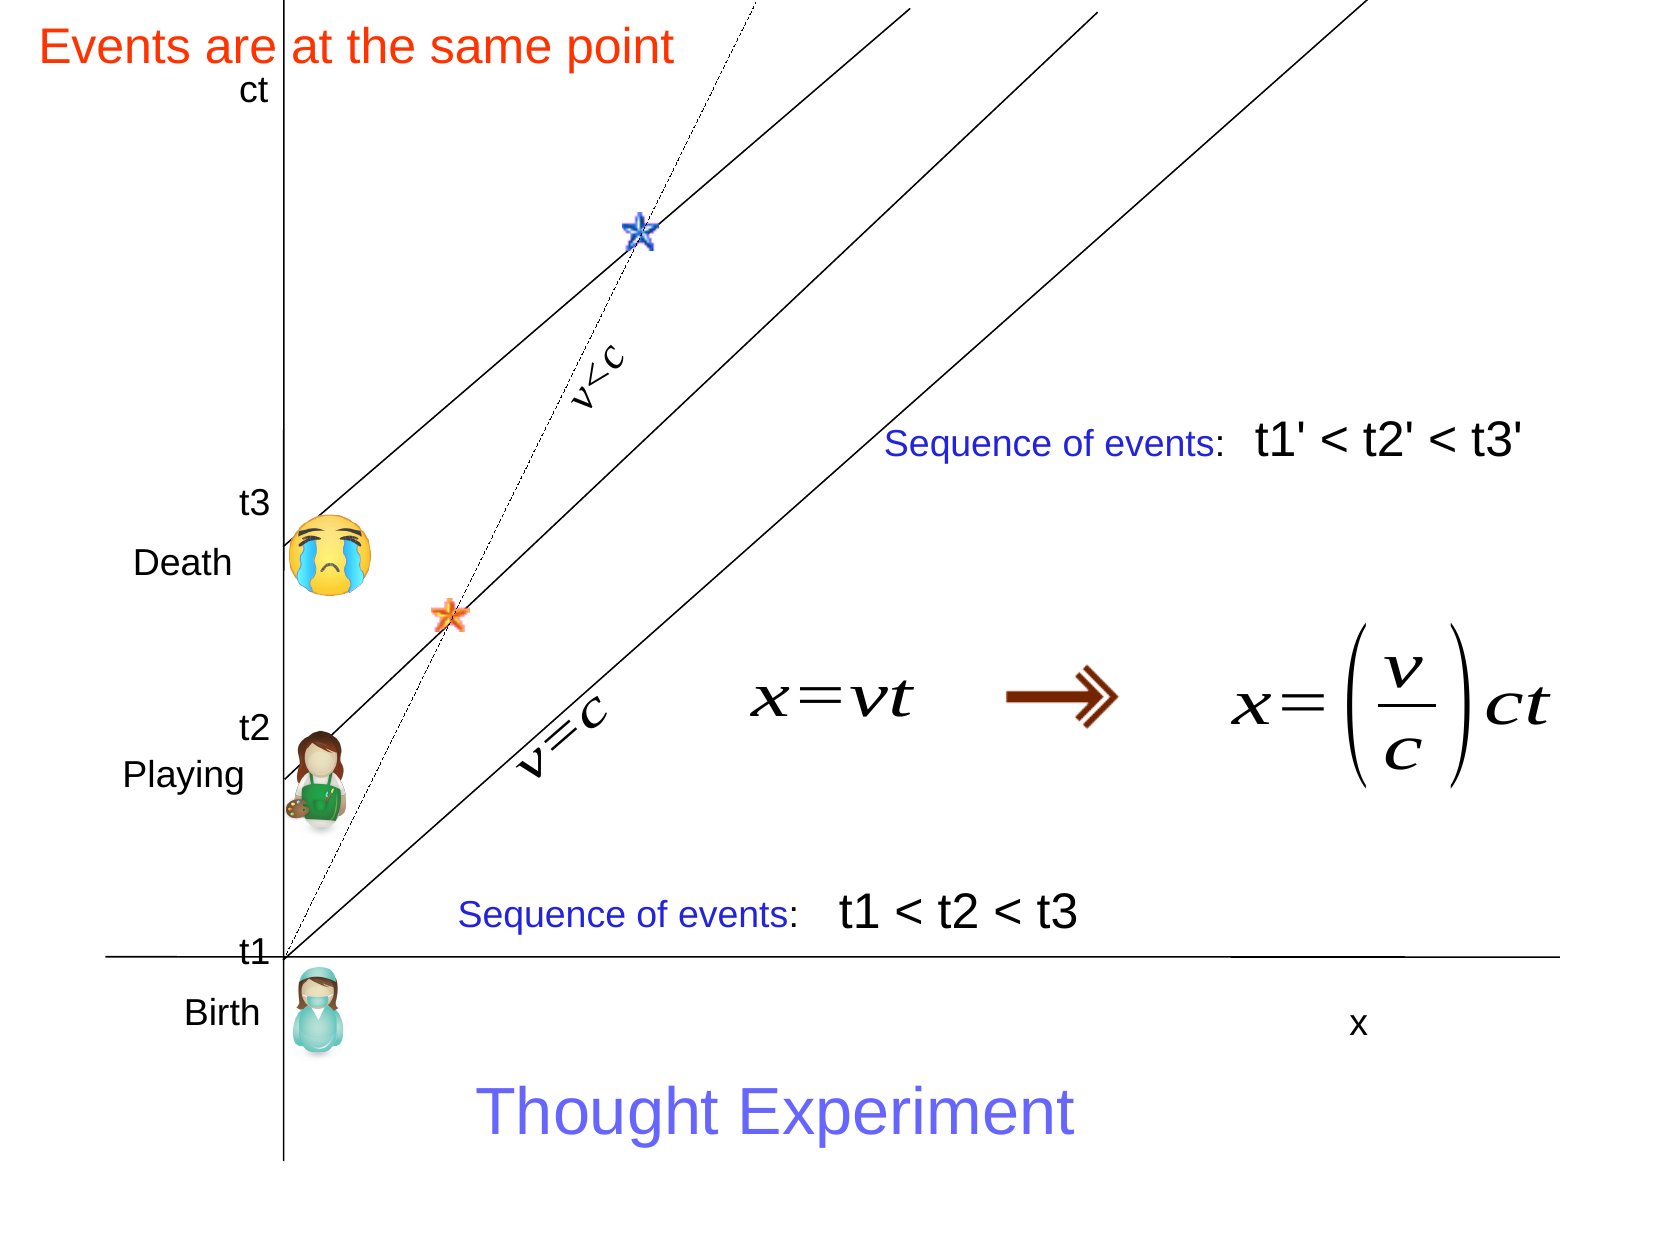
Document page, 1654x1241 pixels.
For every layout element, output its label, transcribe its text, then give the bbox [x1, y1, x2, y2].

chart [454, 616, 656, 814]
chart [1204, 601, 1595, 792]
text_box Playing [107, 743, 260, 801]
picture [283, 722, 355, 839]
picture [431, 598, 470, 632]
picture [281, 507, 378, 603]
text_box t1' < t2' < t3' [1240, 401, 1571, 473]
text_box x [1334, 992, 1384, 1049]
chart [723, 597, 957, 745]
text_box t1 [224, 921, 286, 979]
text_box Thought Experiment [460, 1062, 1090, 1153]
text_box Events are at the same point [23, 11, 761, 89]
text_box Death [118, 531, 248, 589]
text_box Sequence of events: [442, 885, 814, 944]
picture [622, 212, 659, 251]
text_box t2 [224, 696, 286, 754]
text_box Sequence of events: [869, 415, 1241, 473]
text_box t1 < t2 < t3 [803, 873, 1105, 946]
chart [513, 290, 657, 436]
picture [1003, 661, 1123, 733]
text_box ct [224, 89, 284, 116]
picture [283, 956, 355, 1063]
text_box Birth [169, 982, 276, 1040]
text_box t3 [224, 472, 286, 530]
